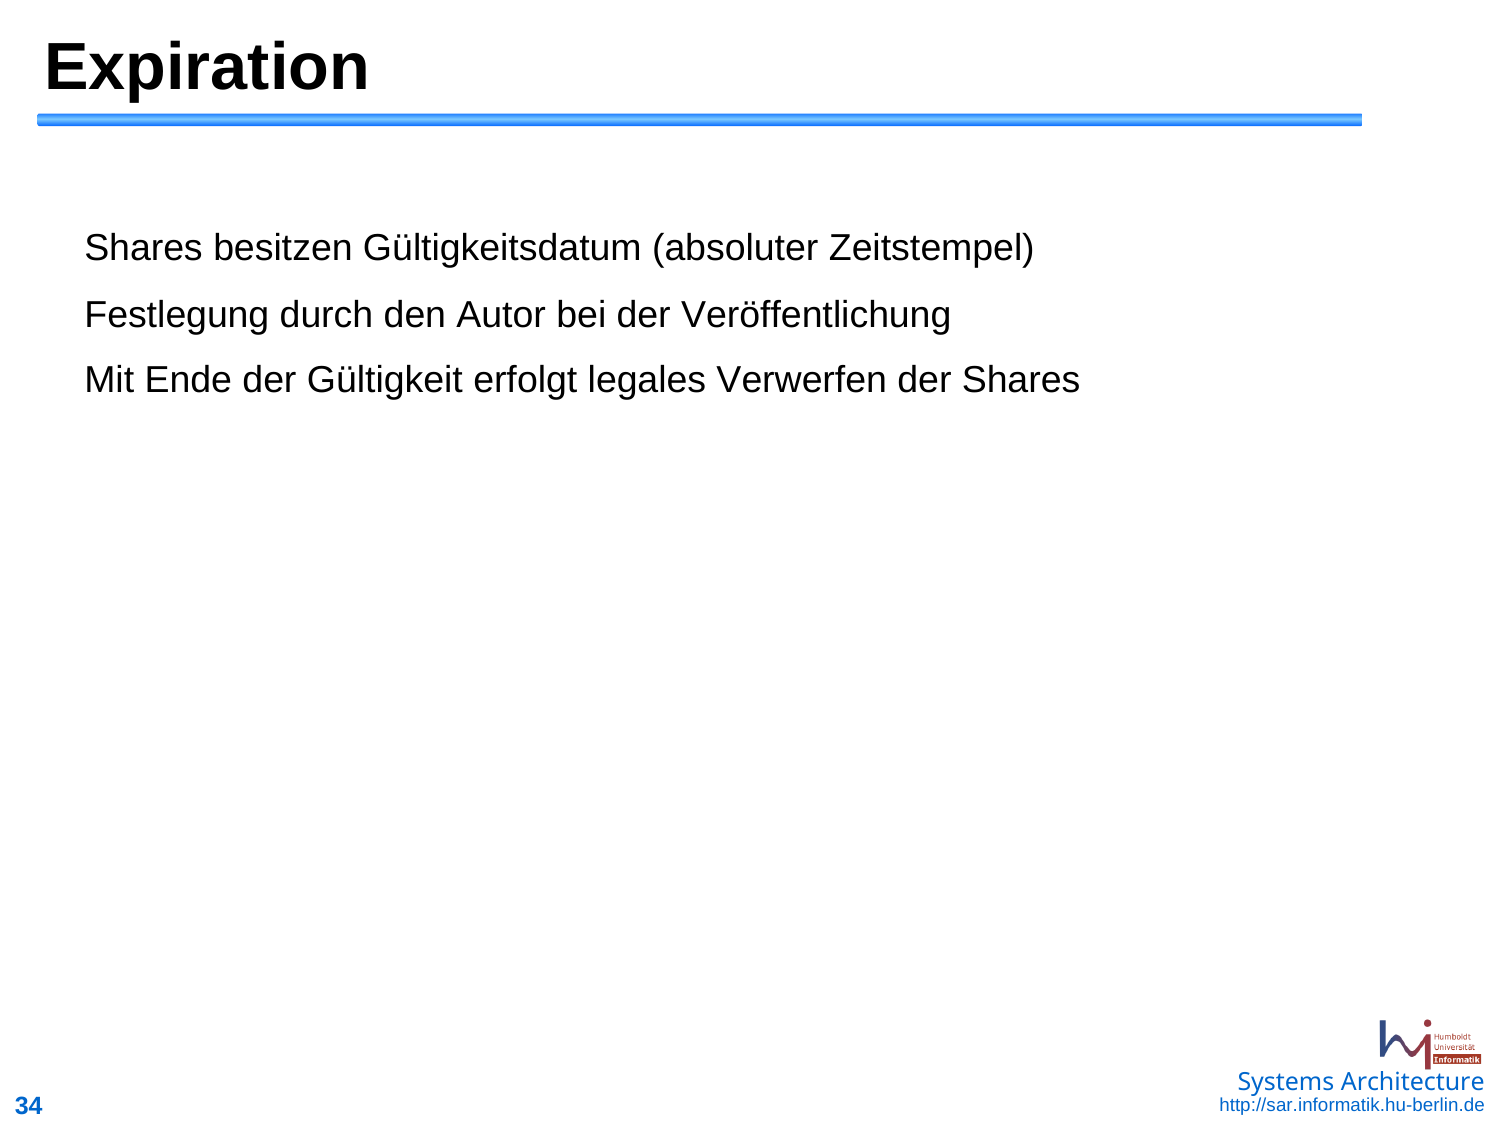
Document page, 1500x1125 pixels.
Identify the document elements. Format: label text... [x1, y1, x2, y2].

picture [1376, 1016, 1483, 1071]
text_box Mit Ende der Gültigkeit erfolgt legales Verwerfen der Shares [59, 350, 1105, 408]
text_box Festlegung durch den Autor bei der Veröffentlichung [59, 285, 976, 343]
title Expiration [29, 20, 1500, 114]
text_box Shares besitzen Gültigkeitsdatum (absoluter Zeitstempel) [59, 218, 1081, 276]
